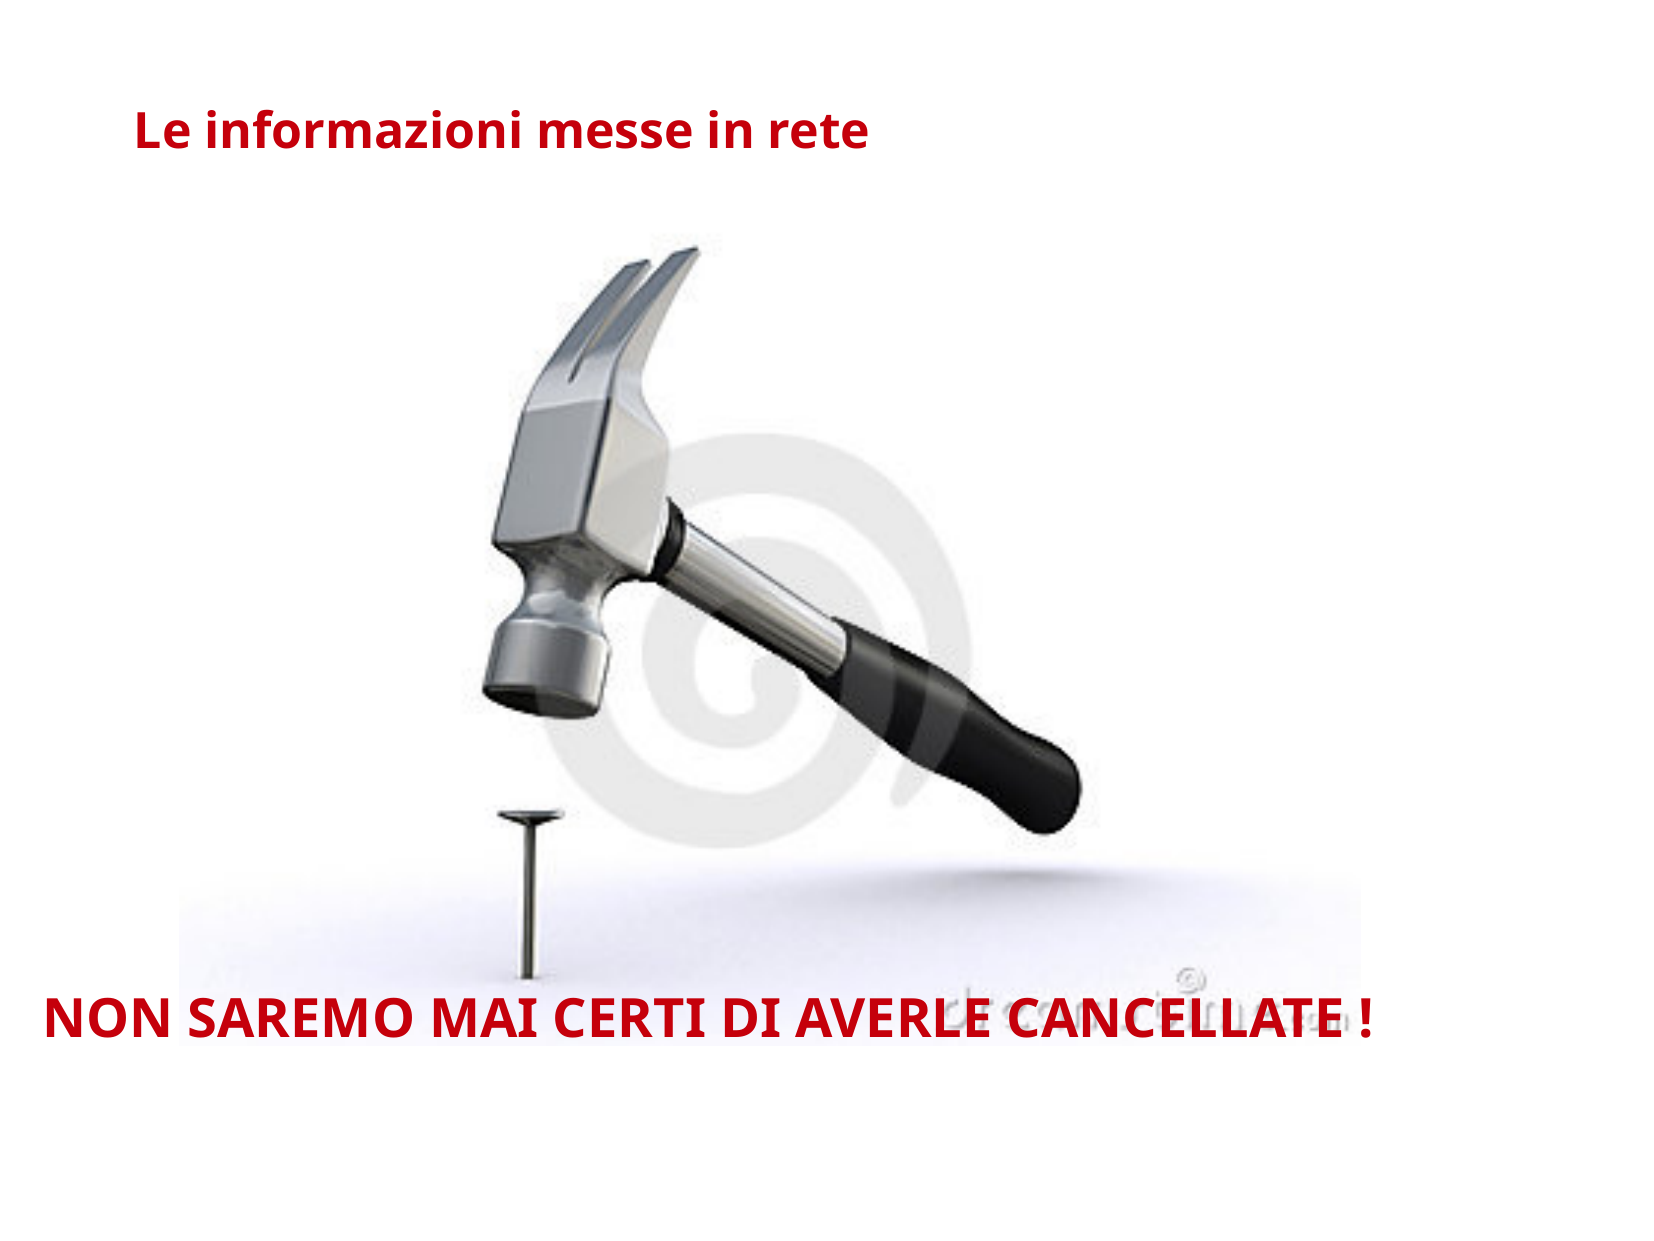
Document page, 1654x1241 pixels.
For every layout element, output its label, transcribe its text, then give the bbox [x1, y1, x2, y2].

text_box Le informazioni messe in rete [119, 87, 1010, 163]
text_box NON SAREMO MAI CERTI DI AVERLE CANCELLATE ! [27, 972, 1647, 1054]
picture [179, 189, 1361, 972]
